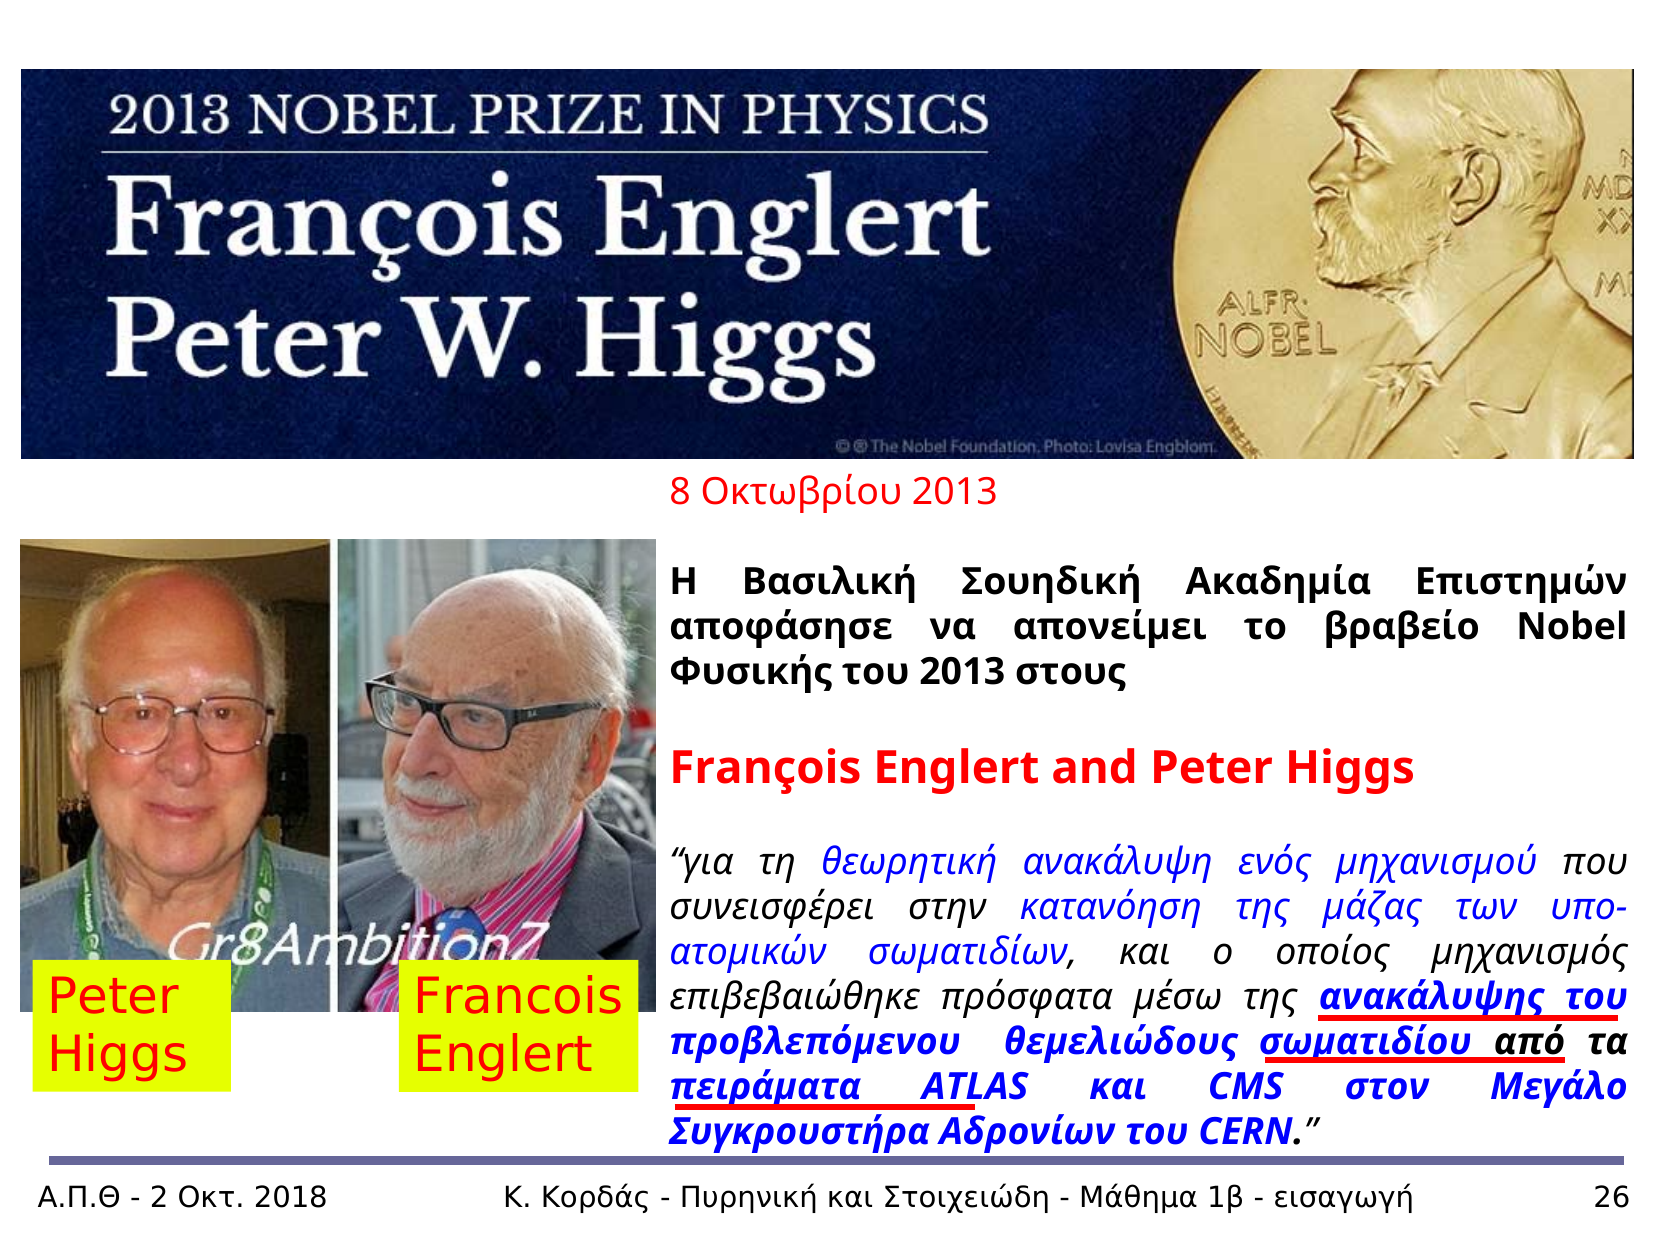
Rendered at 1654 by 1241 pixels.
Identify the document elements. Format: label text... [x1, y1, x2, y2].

text_box Peter Higgs [32, 959, 231, 1092]
picture [21, 69, 1634, 459]
text_box 8 Οκτωβρίου 2013 Η Βασιλική Σουηδική Ακαδημία Επιστημών αποφάσησε να απονείμει το βραβείο Nobel Φυσικής του 2013 στους François Englert and Peter Higgs “για τη θεωρητική ανακάλυψη ενός μηχανισμού που συνεισφέρει στην κατανόηση της μάζας των υπο-ατομικών σωματιδίων, και ο οποίος μηχανισμός επιβεβαιώθηκε πρόσφατα μέσω της ανακάλυψης του προβλεπόμενου θεμελιώδους σωματιδίου από τα πειράματα ATLAS και CMS στον Μεγάλο Συγκρουστήρα Αδρονίων του CERN.” [669, 467, 1629, 952]
text_box Francois Englert [398, 959, 635, 1092]
picture [20, 539, 656, 1012]
